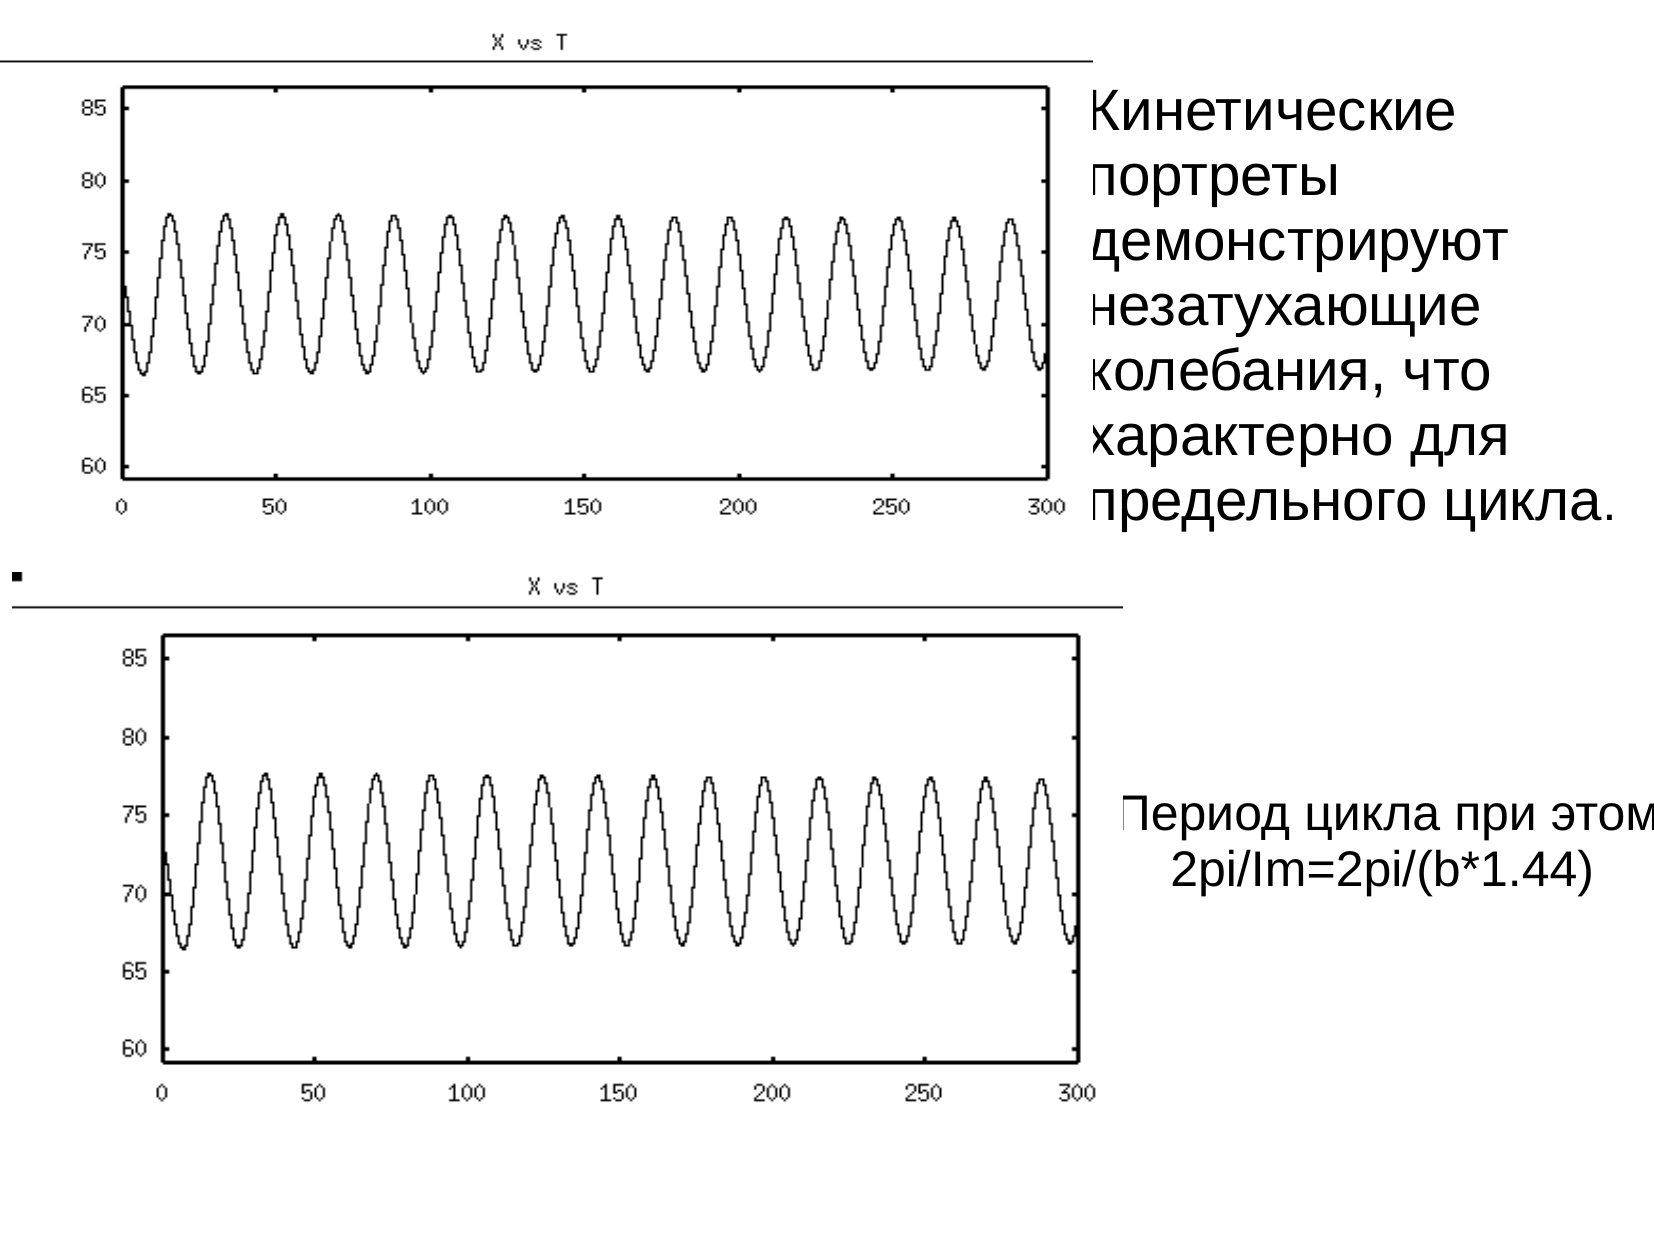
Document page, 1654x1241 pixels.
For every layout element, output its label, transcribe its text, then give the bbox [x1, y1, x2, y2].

list Кинетические портреты демонстрируют незатухающие колебания, что характерно для предельного цикла. Период цикла при этом 2pi/Im=2pi/(b*1.44) [1015, 77, 1654, 981]
picture [0, 29, 1093, 562]
picture [12, 572, 1123, 1152]
